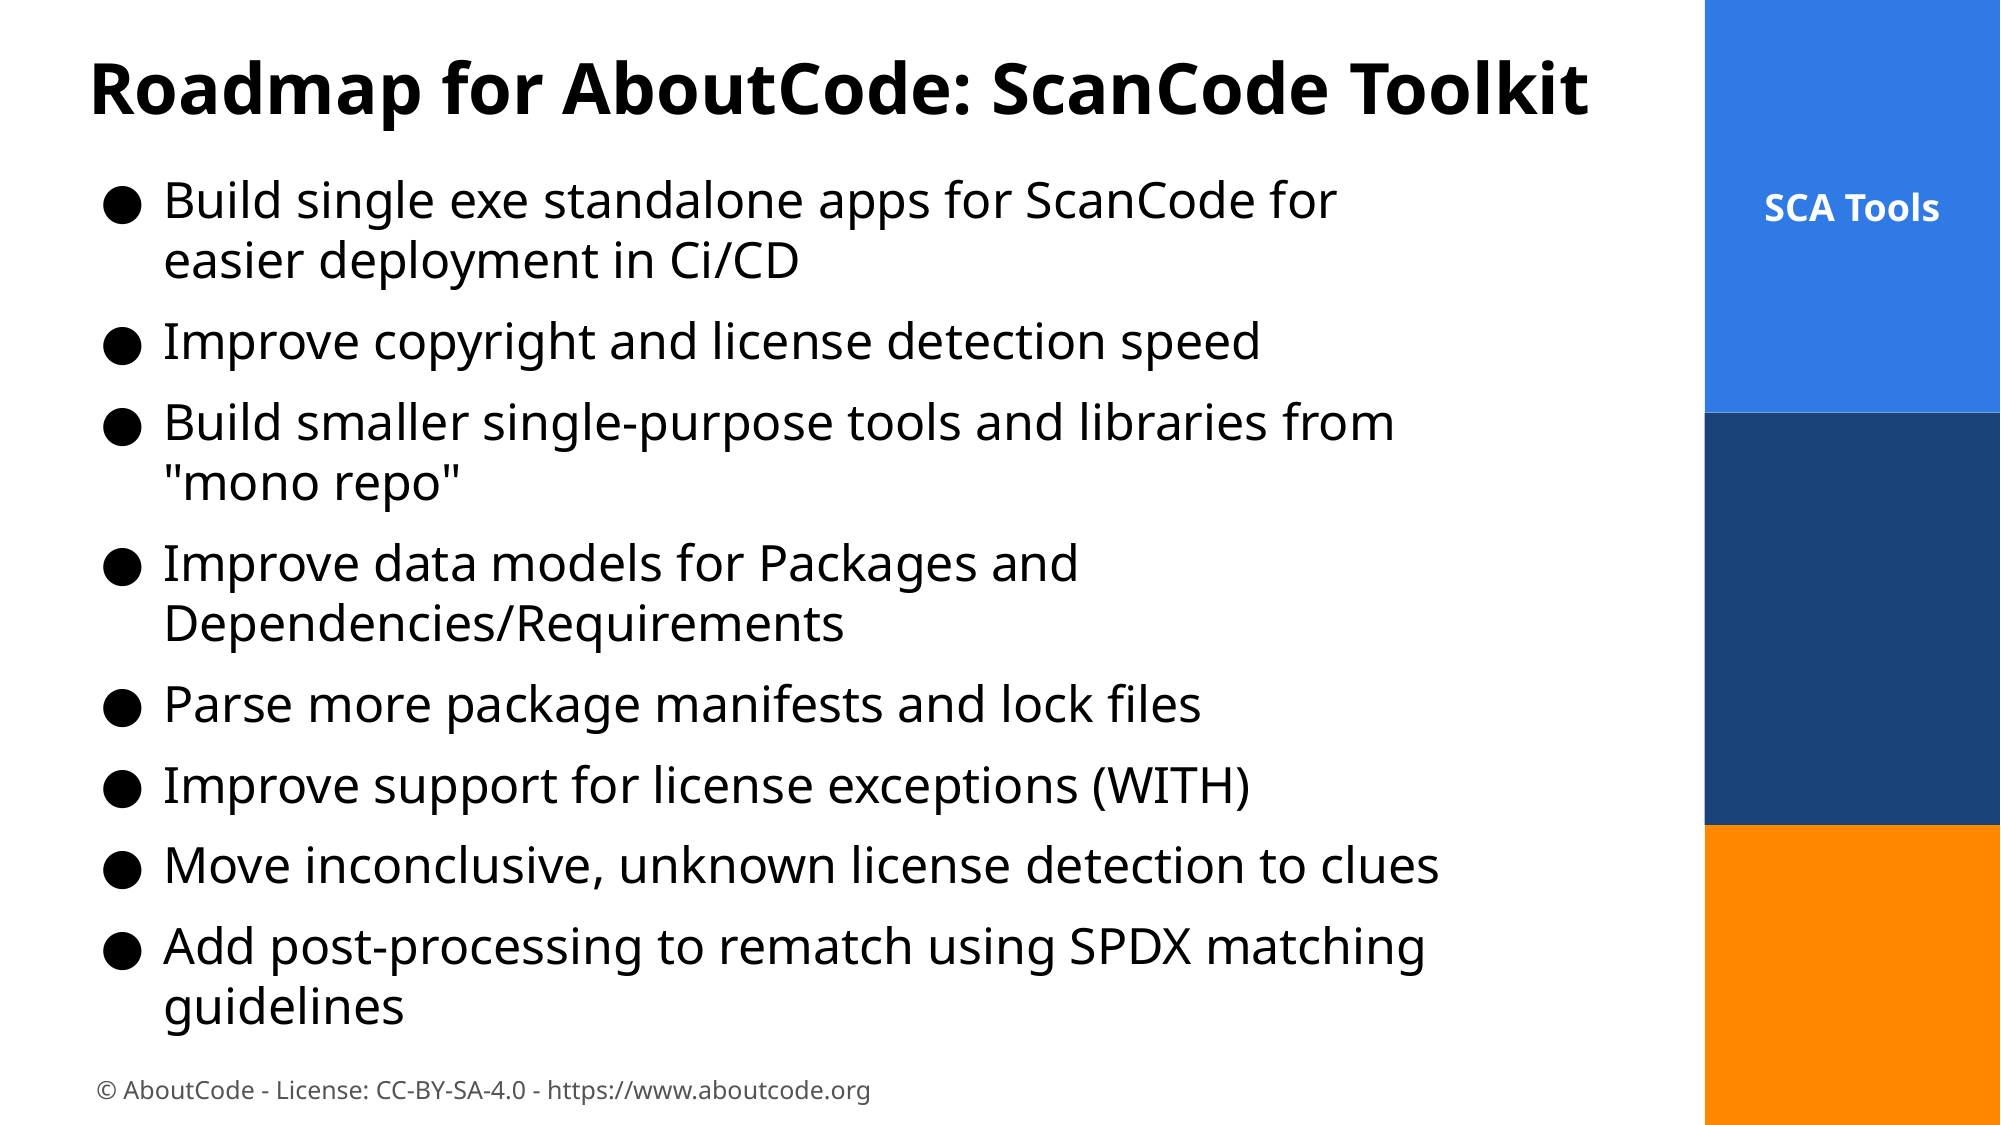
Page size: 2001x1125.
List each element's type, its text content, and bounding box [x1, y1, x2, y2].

text_box SCA Tools [1704, 0, 2000, 413]
list Build single exe standalone apps for ScanCode for easier deployment in Ci/CD Improve copyright and license detection speed Build smaller single-purpose tools and libraries from "mono repo" Improve data models for Packages and Dependencies/Requirements Parse more package manifests and lock files Improve support for license exceptions (WITH) Move inconclusive, unknown license detection to clues Add post-processing to rematch using SPDX matching guidelines [68, 148, 1500, 1082]
title Roadmap for AboutCode: ScanCode Toolkit [68, 23, 1704, 149]
text_box [1704, 413, 2000, 1125]
